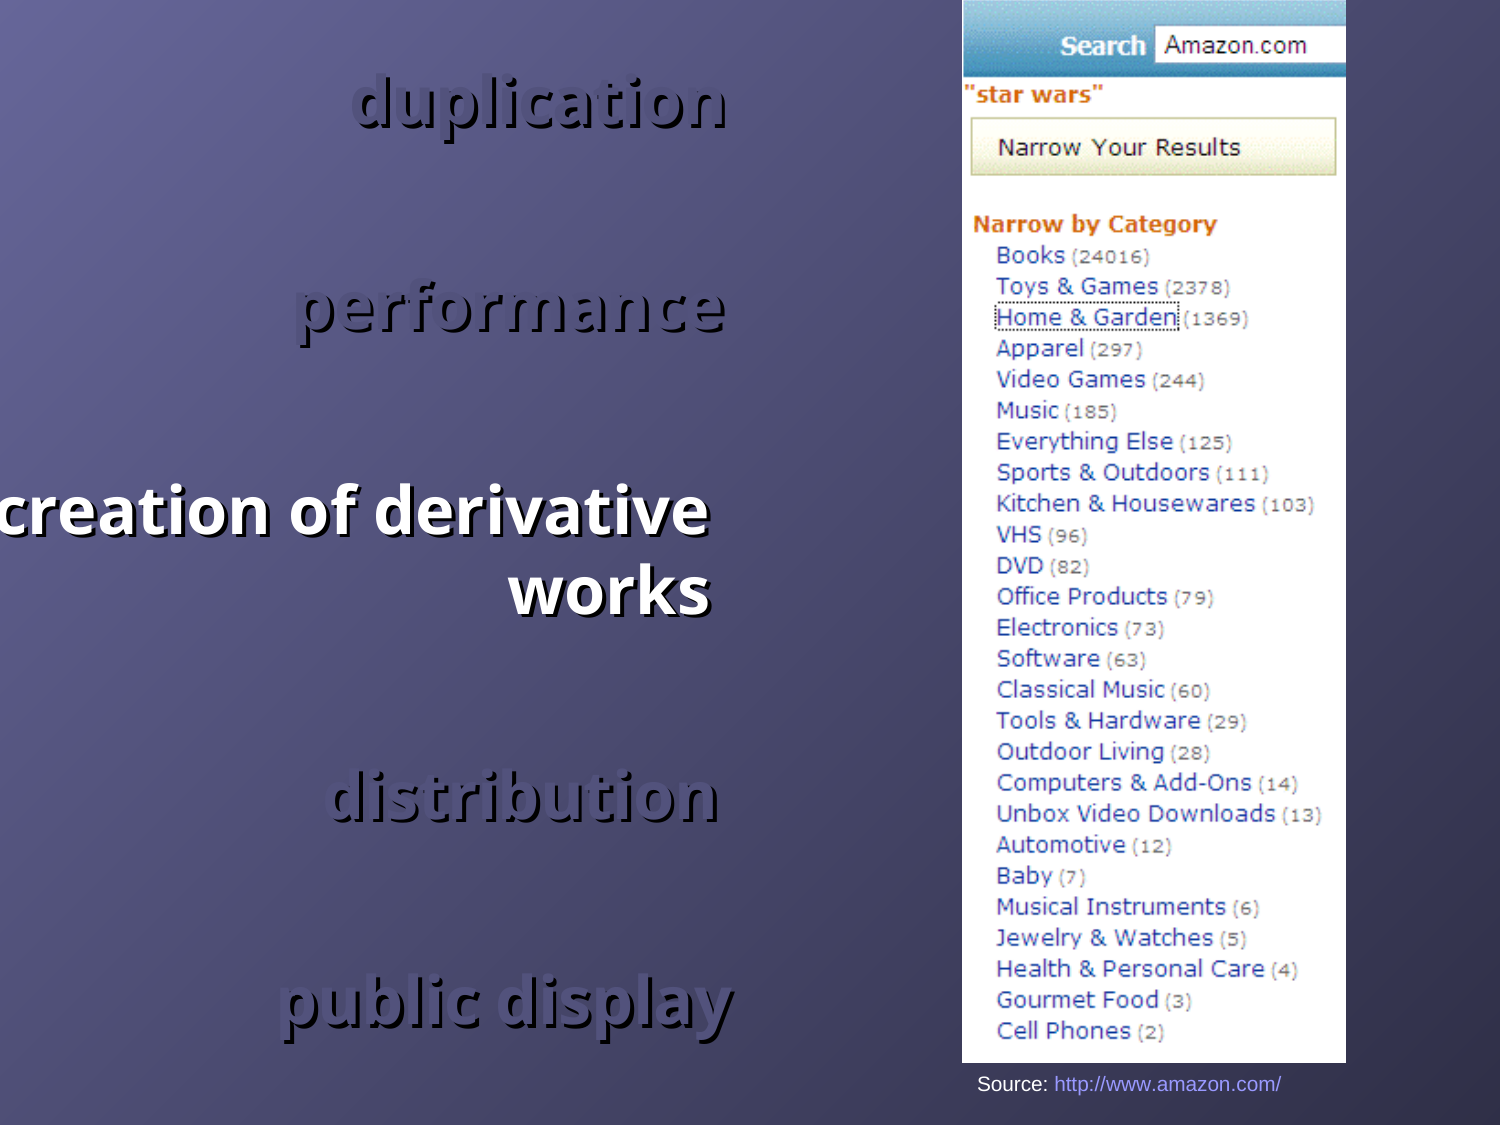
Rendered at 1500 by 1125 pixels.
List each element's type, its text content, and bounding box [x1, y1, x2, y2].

text_box distribution [308, 744, 734, 841]
text_box public display [261, 949, 748, 1046]
text_box creation of derivative works [0, 459, 726, 636]
picture [962, 0, 1346, 1062]
text_box Source: http://www.amazon.com/ [962, 1062, 1463, 1103]
text_box duplication [334, 49, 742, 146]
text_box performance [277, 254, 740, 351]
